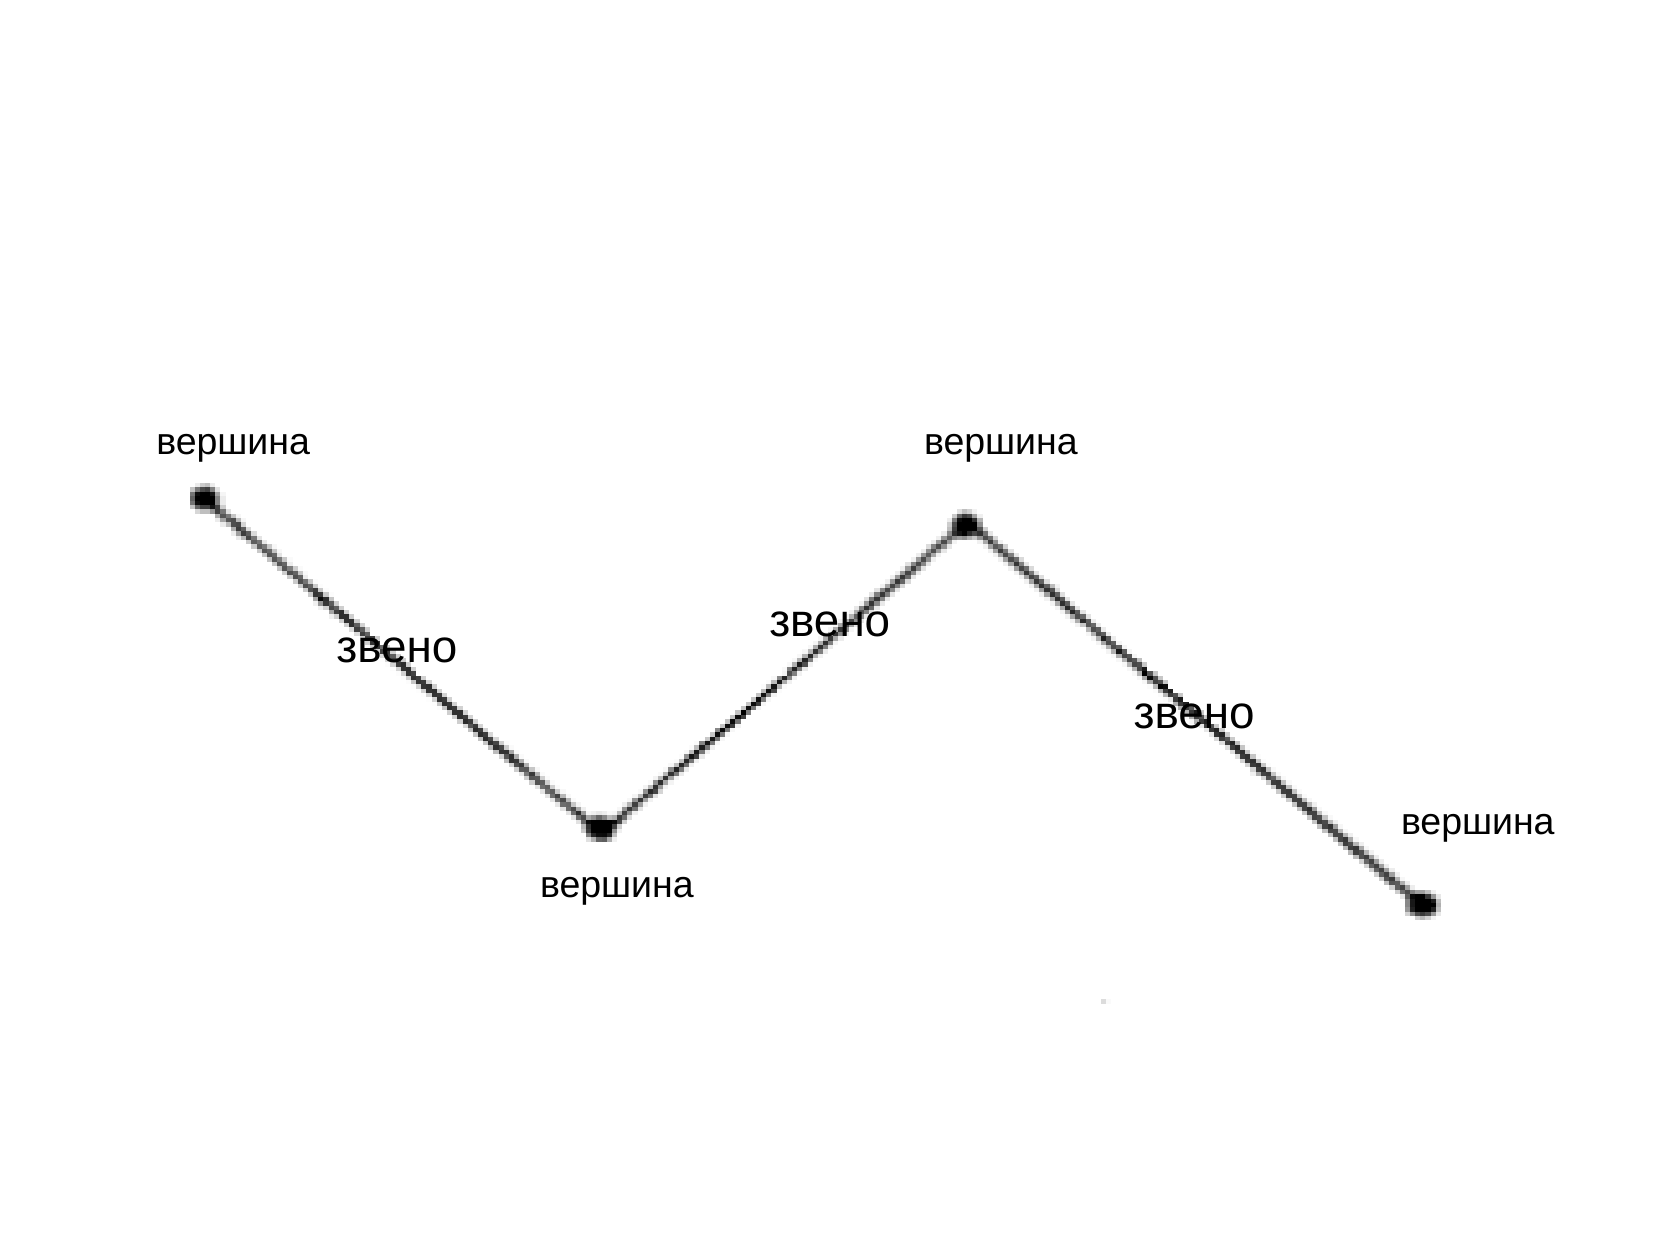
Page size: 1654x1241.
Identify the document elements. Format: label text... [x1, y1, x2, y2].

text_box звено [754, 588, 906, 654]
text_box вершина [1386, 792, 1570, 850]
text_box звено [1119, 679, 1270, 745]
text_box звено [321, 613, 473, 680]
text_box вершина [141, 413, 325, 471]
text_box вершина [525, 856, 709, 914]
text_box вершина [909, 413, 1093, 471]
picture [118, 383, 1565, 1004]
